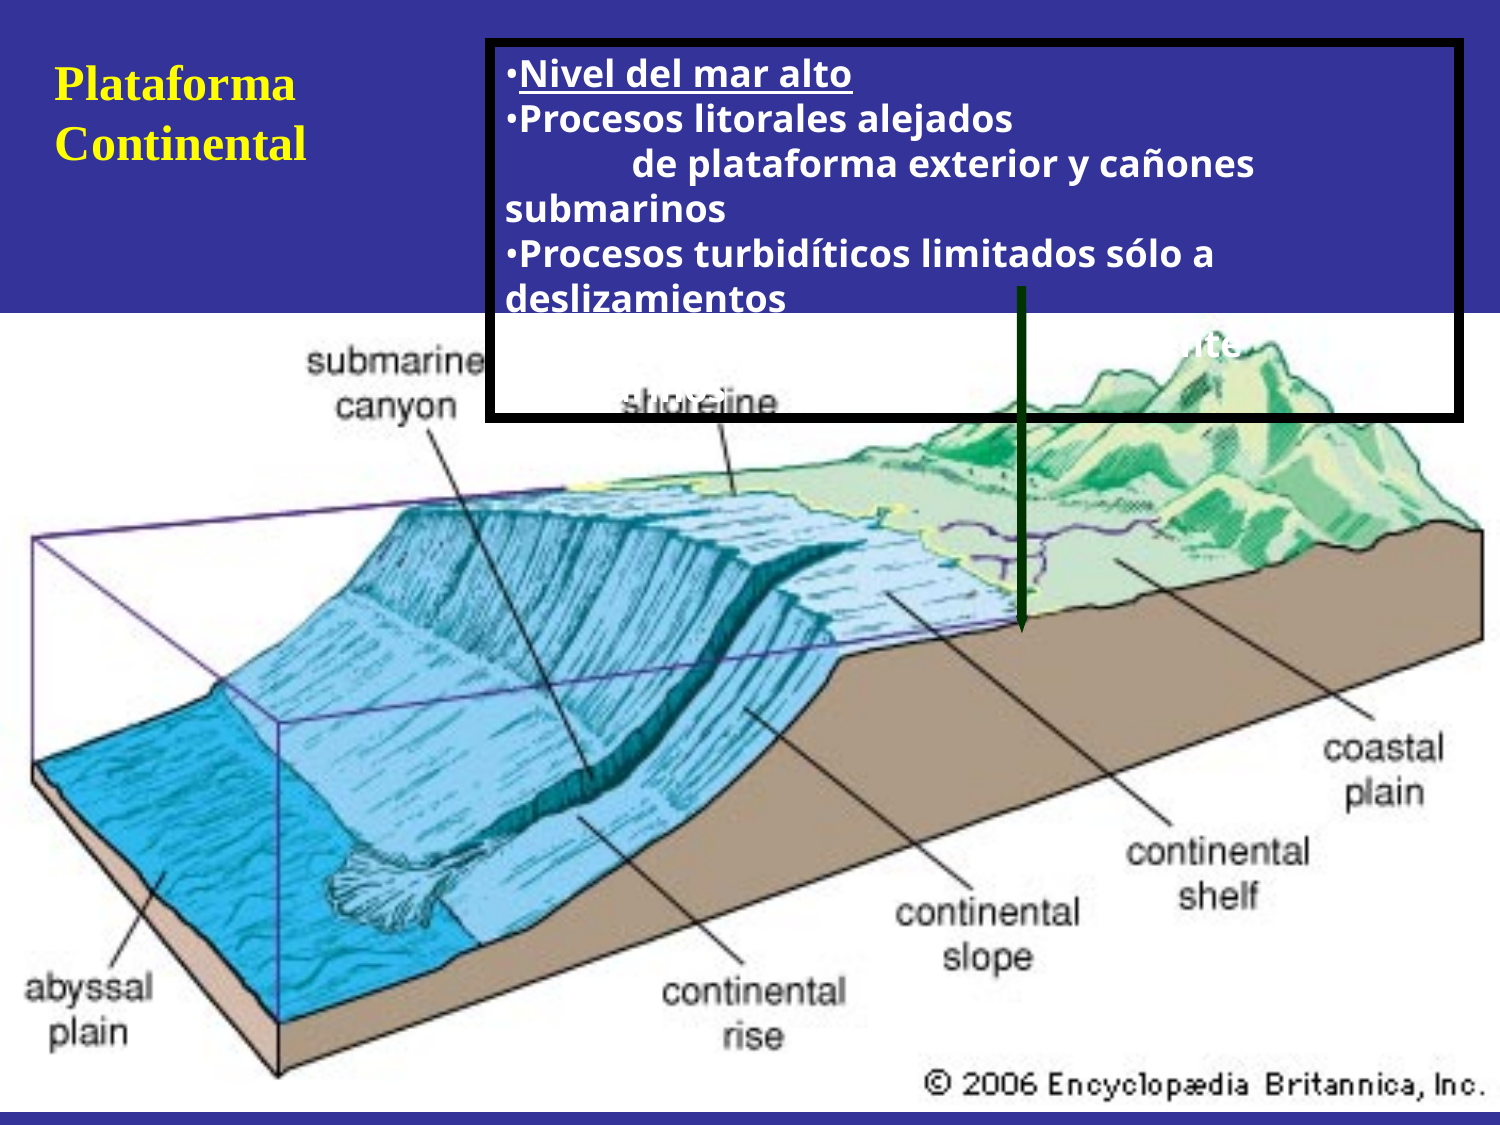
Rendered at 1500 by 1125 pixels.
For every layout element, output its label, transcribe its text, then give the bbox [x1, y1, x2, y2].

picture [0, 313, 1500, 1112]
text_box Plataforma Continental [40, 42, 326, 179]
text_box Nivel del mar alto Procesos litorales alejados de plataforma exterior y cañones submarinos Procesos turbidíticos limitados sólo a deslizamientos u otros procesos exclusivamente submarinos [490, 42, 1459, 419]
